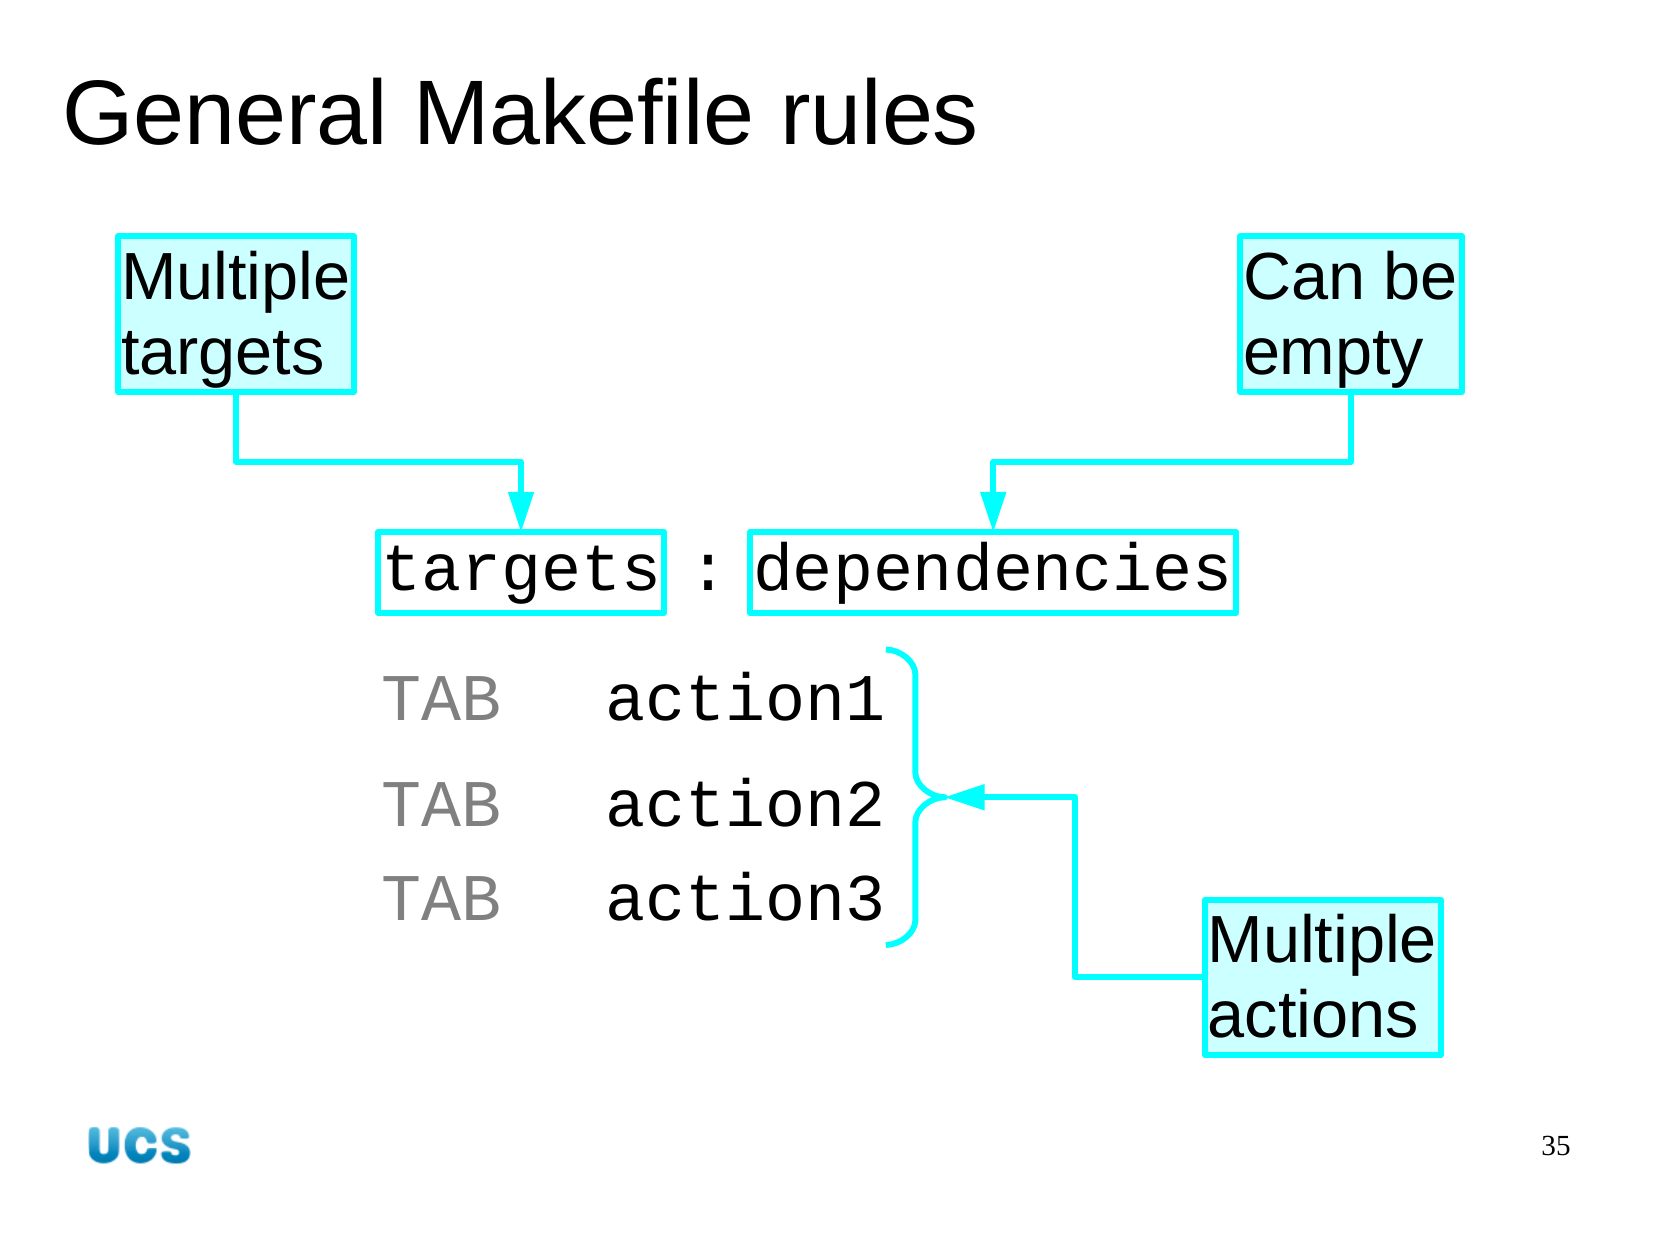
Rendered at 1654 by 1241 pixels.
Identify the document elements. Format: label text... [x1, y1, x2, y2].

text_box Multiple actions [1204, 899, 1441, 1056]
text_box : [685, 531, 732, 614]
text_box Can be empty [1240, 236, 1462, 392]
text_box TAB [378, 767, 591, 850]
text_box General Makefile rules [59, 59, 984, 168]
text_box TAB [378, 862, 591, 944]
text_box action1 [602, 661, 889, 744]
text_box action3 [602, 862, 889, 944]
text_box Multiple targets [118, 236, 355, 392]
text_box action2 [602, 767, 889, 850]
picture [88, 1126, 191, 1165]
text_box dependencies [750, 531, 1237, 614]
text_box targets [378, 531, 665, 614]
text_box TAB [378, 661, 591, 744]
